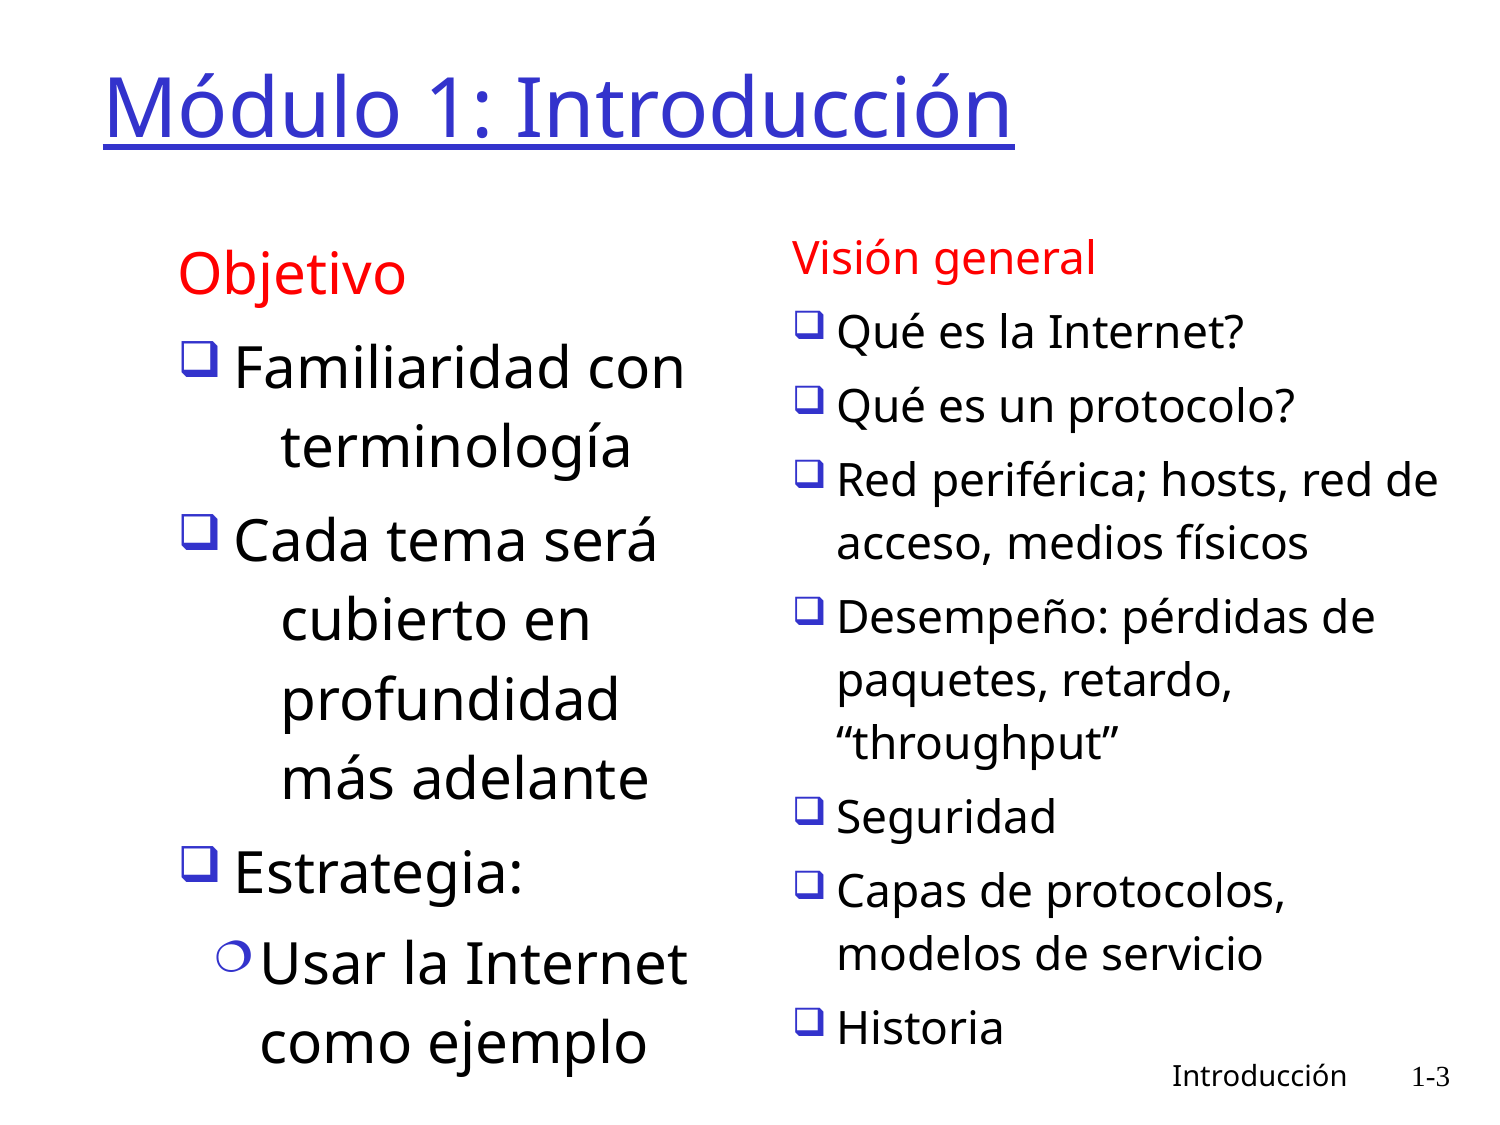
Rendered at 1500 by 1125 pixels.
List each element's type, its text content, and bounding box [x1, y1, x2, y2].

list Objetivo Familiaridad con terminología Cada tema será cubierto en profundidad más adelante Estrategia: Usar la Internet como ejemplo [87, 224, 759, 1125]
text_box Introducción [887, 1059, 1362, 1125]
text_box 1-<number> [1362, 1050, 1466, 1125]
title Módulo 1: Introducción [87, 23, 1463, 188]
list Visión general Qué es la Internet? Qué es un protocolo? Red periférica; hosts, red de acceso, medios físicos Desempeño: pérdidas de paquetes, retardo, “throughput” Seguridad Capas de protocolos, modelos de servicio Historia [792, 224, 1449, 1059]
